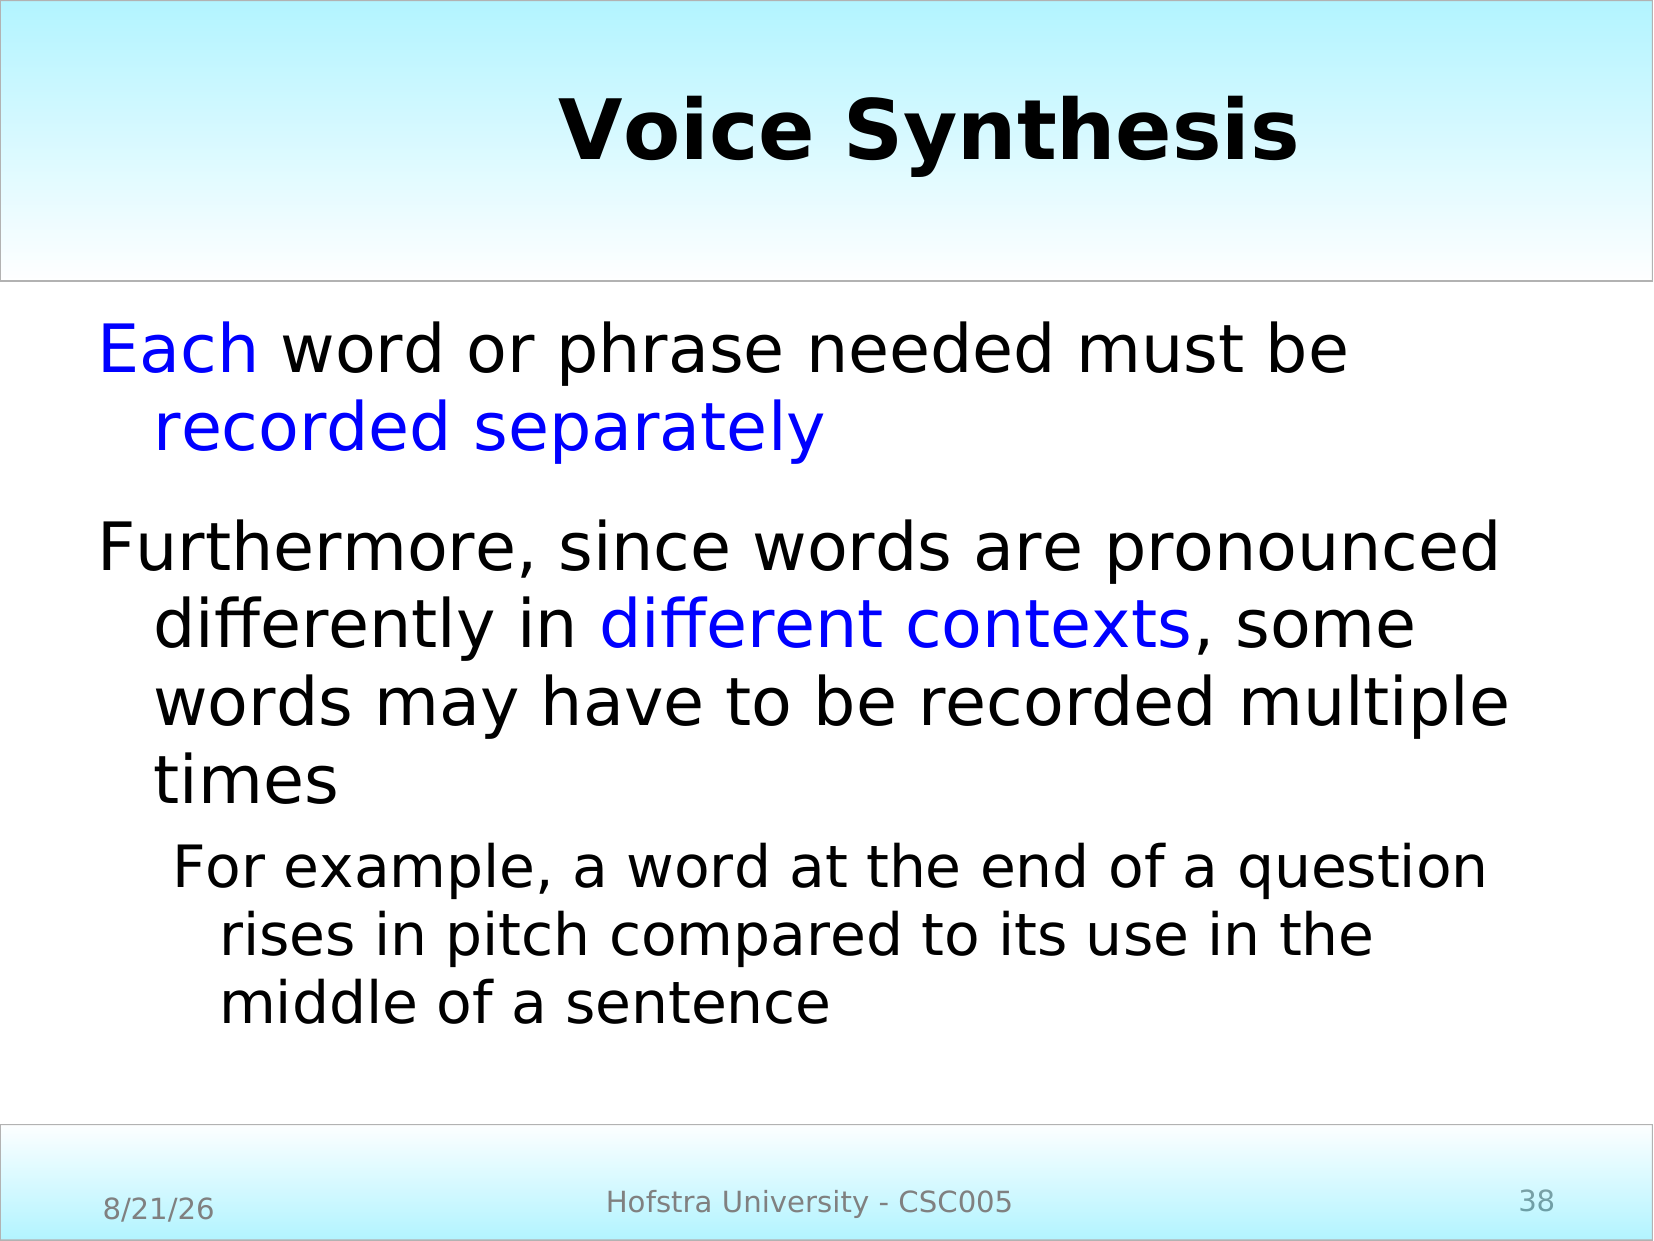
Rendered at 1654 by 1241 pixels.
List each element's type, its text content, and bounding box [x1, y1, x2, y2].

title Voice Synthesis [247, 27, 1612, 235]
list Each word or phrase needed must be recorded separately Furthermore, since words are pronounced differently in different contexts, some words may have to be recorded multiple times For example, a word at the end of a question rises in pitch compared to its use in the middle of a sentence [82, 303, 1571, 1143]
